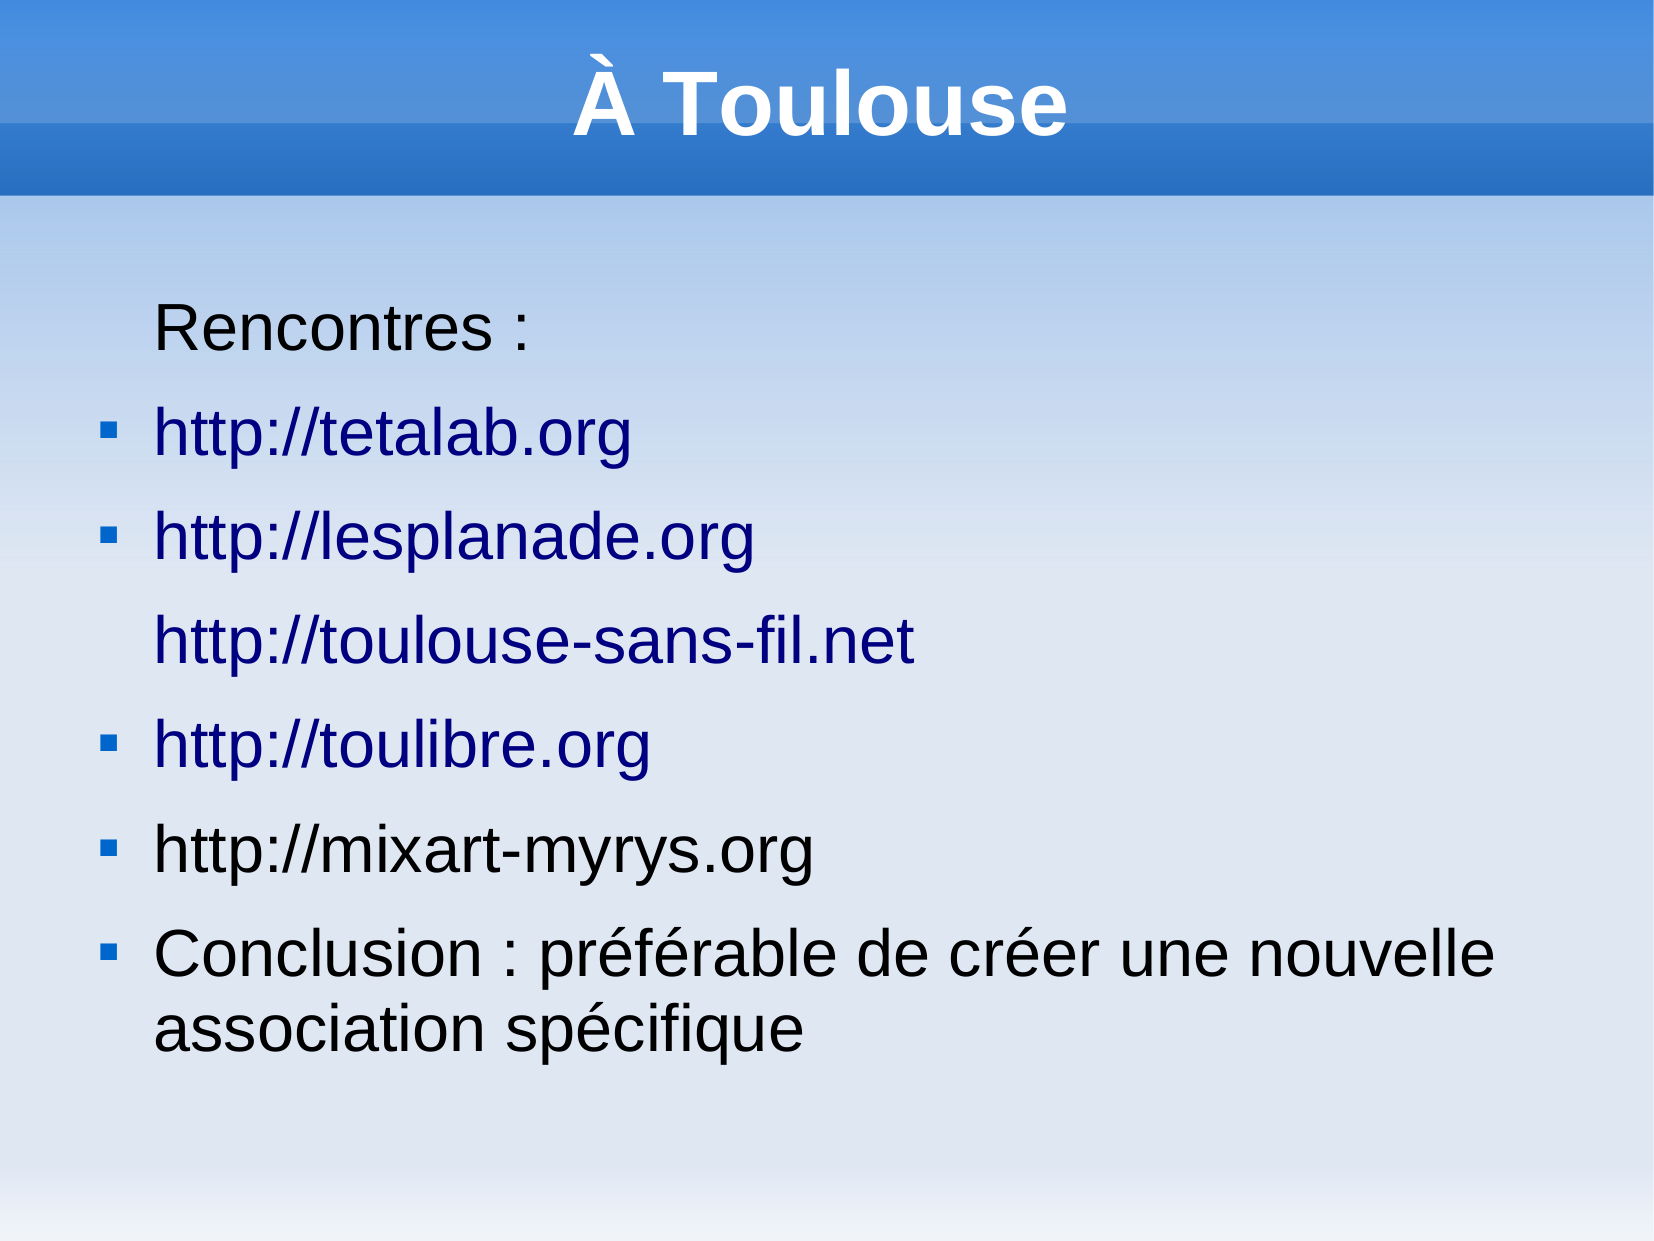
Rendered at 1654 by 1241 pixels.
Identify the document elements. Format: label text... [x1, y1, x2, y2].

title À Toulouse [76, 7, 1565, 200]
picture [0, 0, 1654, 1241]
list Rencontres : http://tetalab.org http://lesplanade.org http://toulouse-sans-fil.net http://toulibre.org http://mixart-myrys.org Conclusion : préférable de créer une nouvelle association spécifique [82, 290, 1571, 1094]
